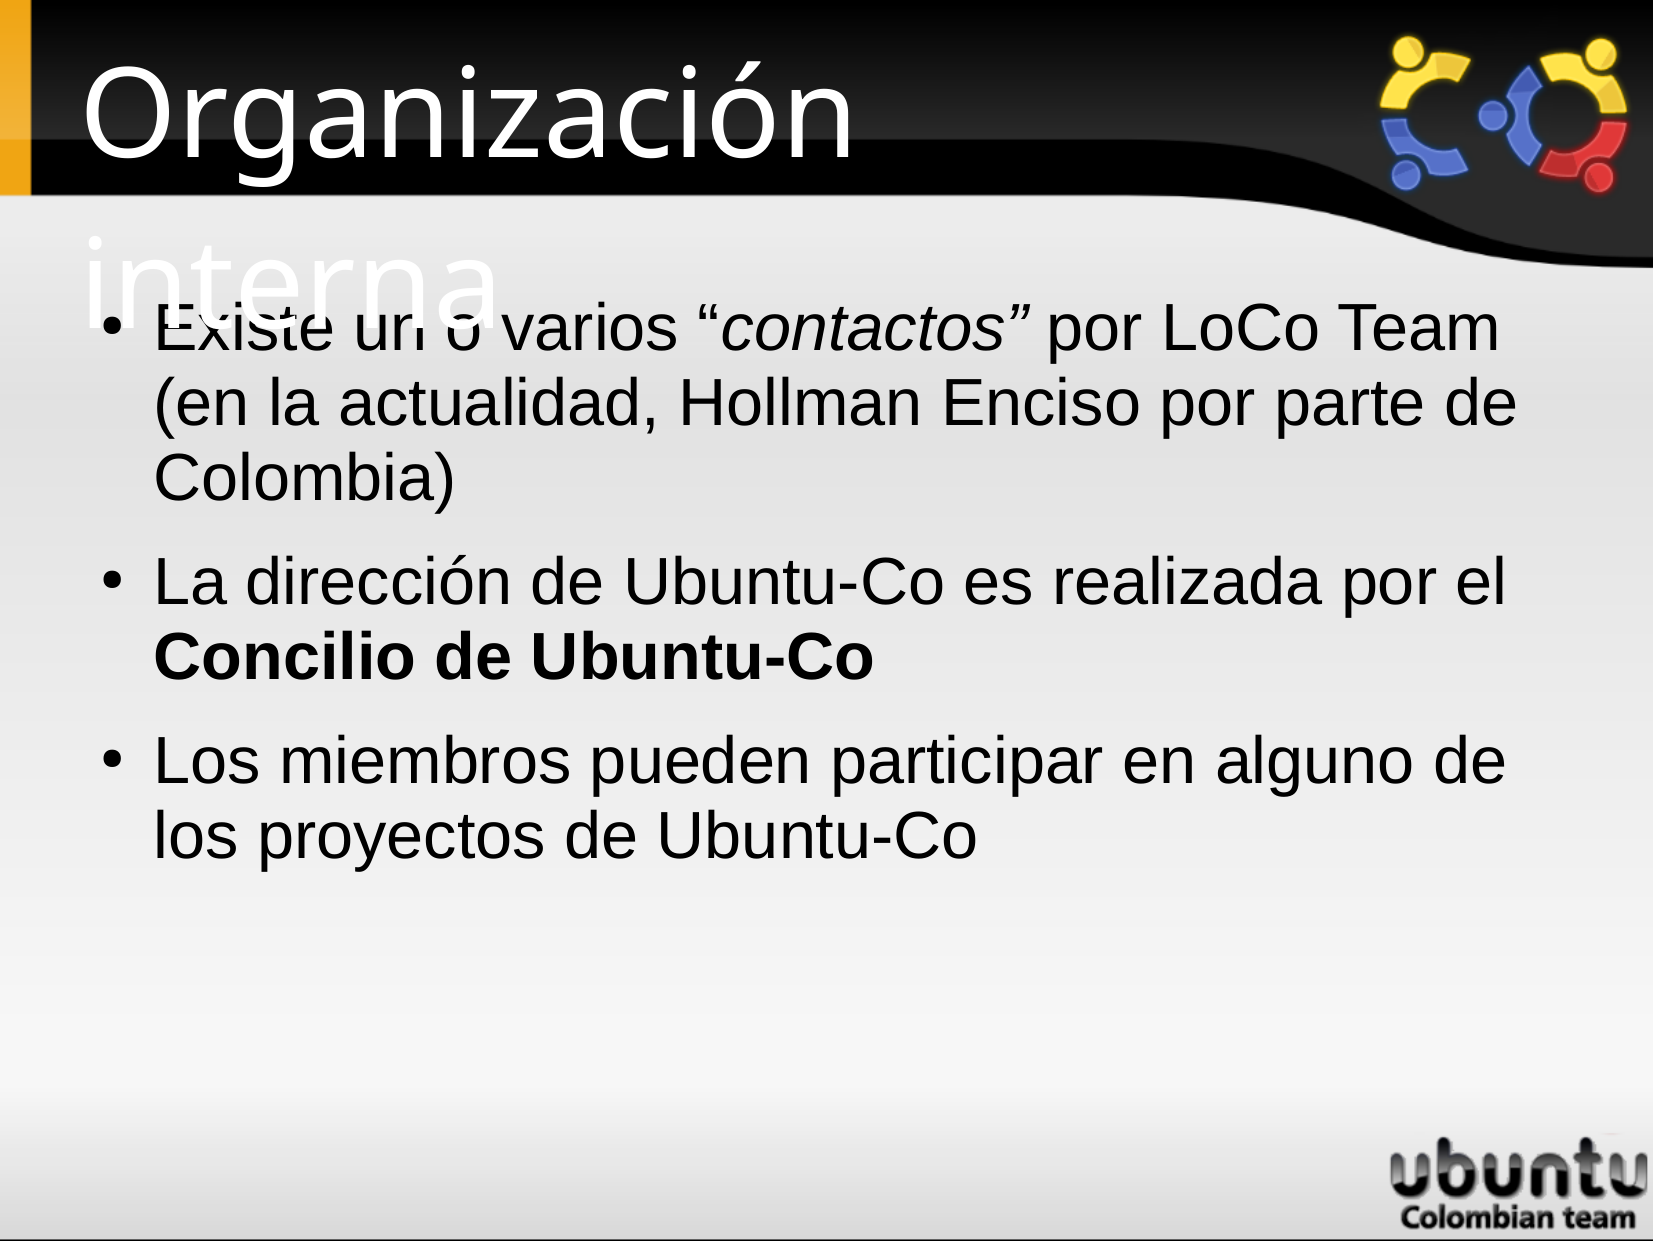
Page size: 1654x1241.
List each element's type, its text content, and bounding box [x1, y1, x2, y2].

list Existe un o varios “contactos” por LoCo Team (en la actualidad, Hollman Enciso por parte de Colombia) La dirección de Ubuntu-Co es realizada por el Concilio de Ubuntu-Co Los miembros pueden participar en alguno de los proyectos de Ubuntu-Co [82, 290, 1571, 1094]
picture [0, 0, 1653, 1241]
text_box Organización interna [64, 16, 1329, 156]
